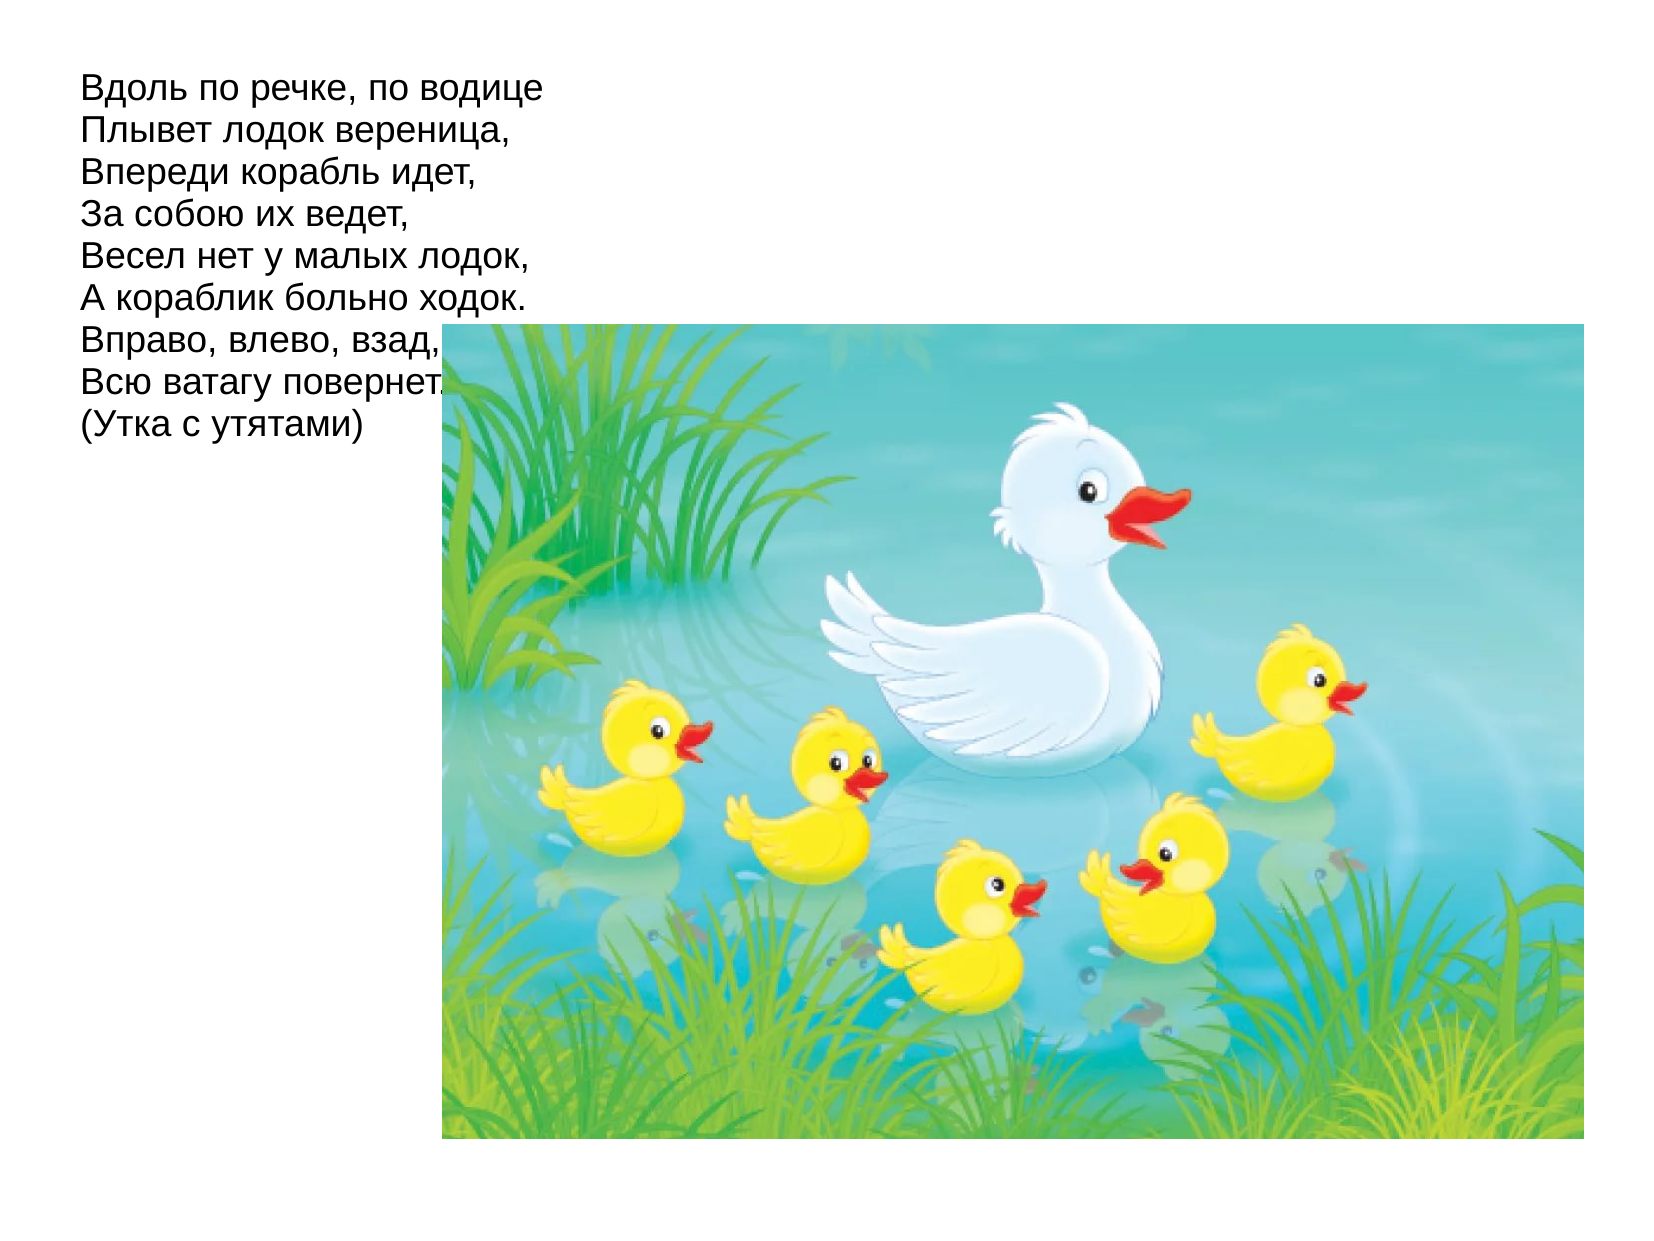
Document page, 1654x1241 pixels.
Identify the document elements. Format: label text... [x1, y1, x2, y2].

text_box Вдоль по речке, по водице Плывет лодок вереница, Впереди корабль идет, За собою их ведет, Весел нет у малых лодок, А кораблик больно ходок. Вправо, влево, взад, вперед Всю ватагу повернет. (Утка с утятами) [65, 59, 591, 453]
picture [442, 324, 1584, 1139]
